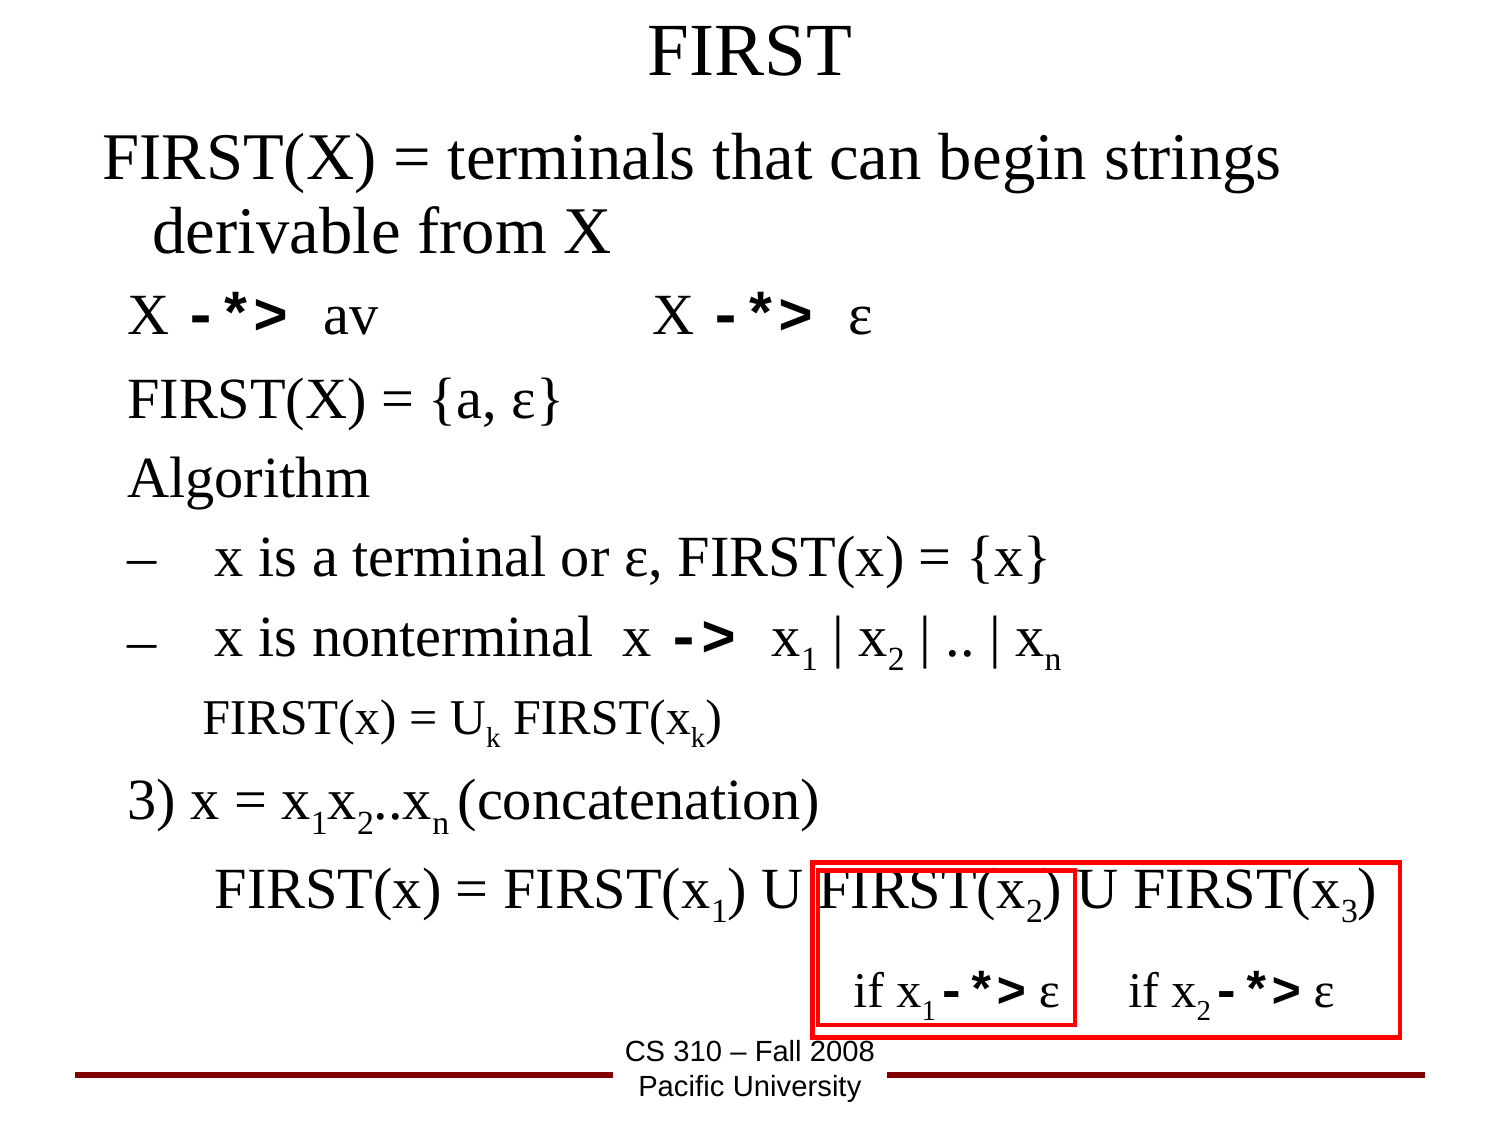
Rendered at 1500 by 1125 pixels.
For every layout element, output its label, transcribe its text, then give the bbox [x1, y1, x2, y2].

text_box if x1-*> ε [838, 949, 1088, 1034]
list FIRST(X) = terminals that can begin strings derivable from X X -*> av X -*> ε FIRST(X) = {a, ε} Algorithm x is a terminal or ε, FIRST(x) = {x} x is nonterminal x -> x1 | x2 | .. | xn FIRST(x) = Uk FIRST(xk) 3) x = x1x2..xn (concatenation) FIRST(x) = FIRST(x1) U FIRST(x2) U FIRST(x3) [37, 112, 1476, 1063]
title FIRST [112, 0, 1388, 100]
text_box if x1-*> ε [838, 949, 1073, 1023]
text_box if x2-*> ε [1113, 949, 1363, 1034]
